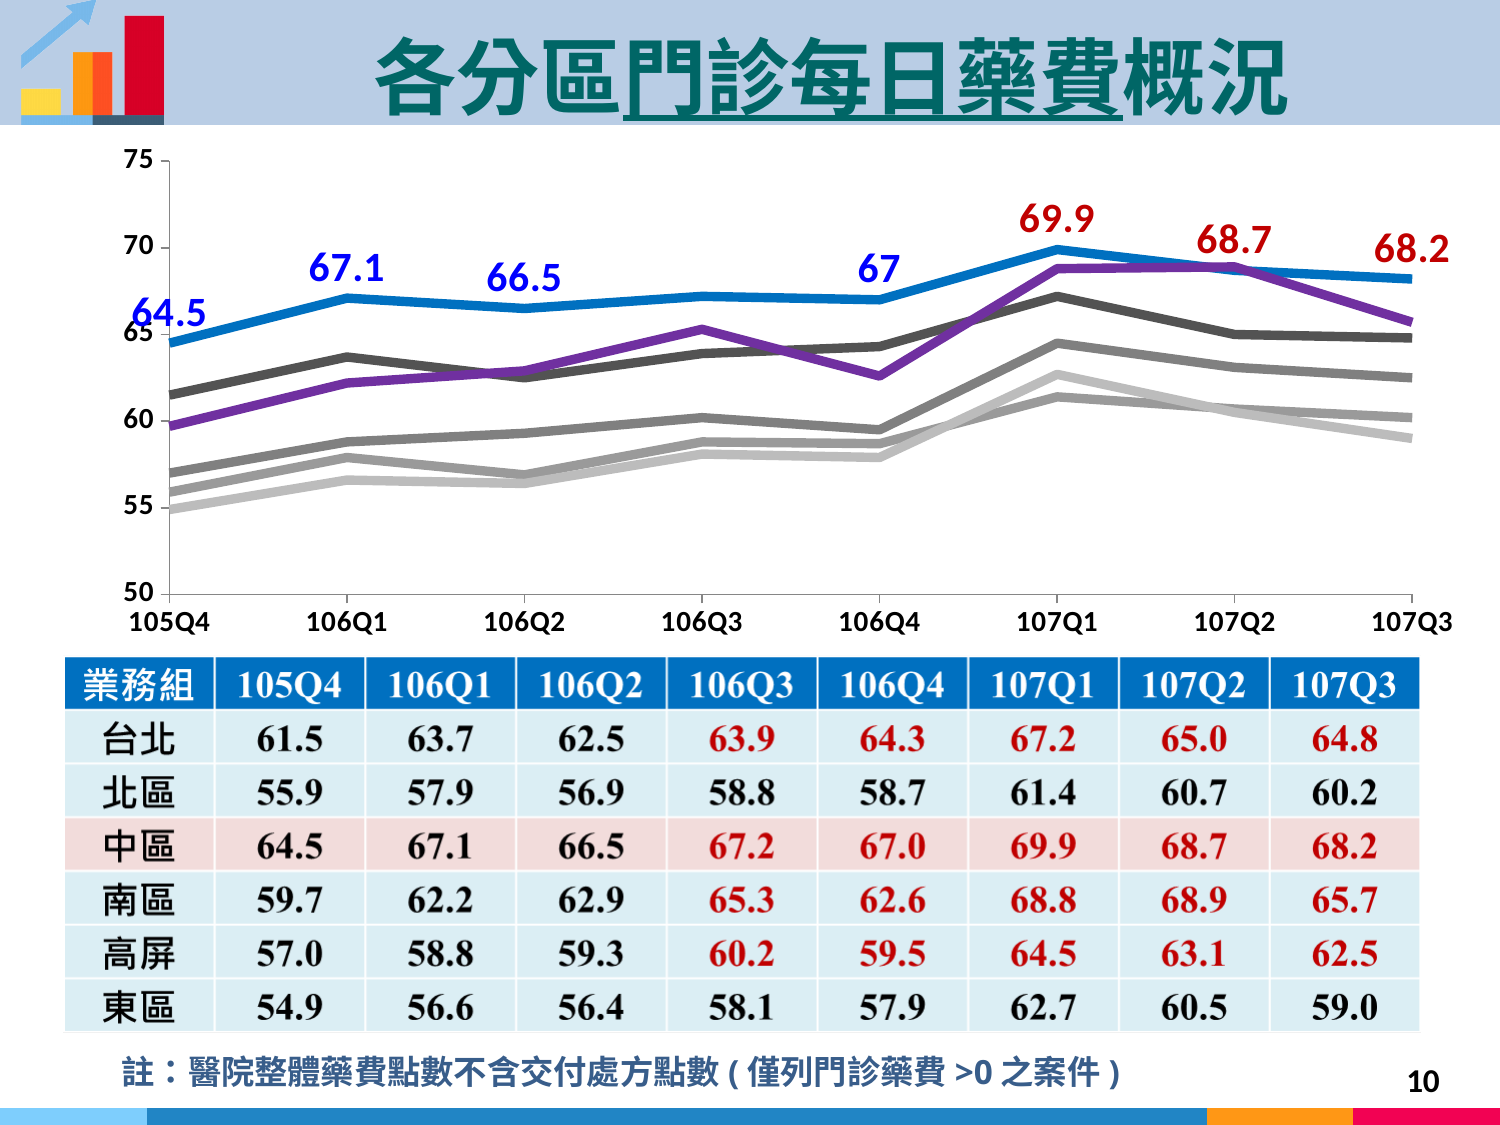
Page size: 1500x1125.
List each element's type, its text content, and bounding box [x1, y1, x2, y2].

title 各分區門診每日藥費概況 [168, 0, 1500, 152]
text_box <編號> [1391, 1043, 1482, 1113]
chart [91, 122, 1469, 646]
picture [63, 650, 1421, 1054]
picture [17, 0, 168, 125]
text_box 註：醫院整體藥費點數不含交付處方點數(僅列門診藥費>0之案件) [106, 1054, 1339, 1100]
